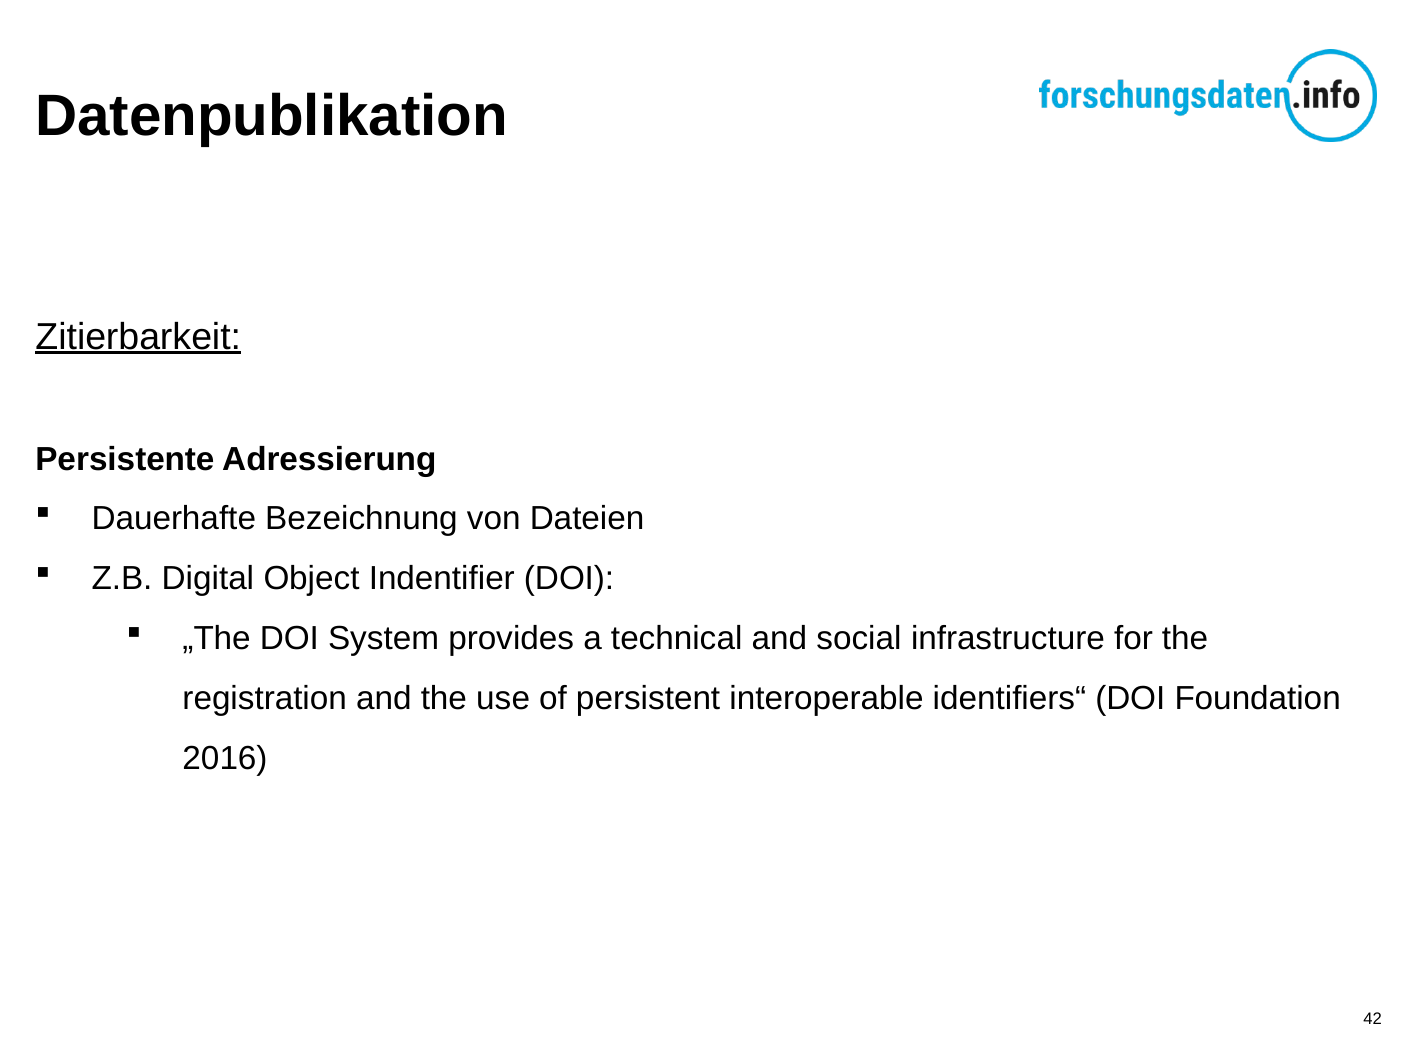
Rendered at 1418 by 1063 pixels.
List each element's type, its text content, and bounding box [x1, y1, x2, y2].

picture [1339, 49, 1377, 85]
picture [1039, 49, 1372, 142]
list Zitierbarkeit: Persistente Adressierung Dauerhafte Bezeichnung von Dateien Z.B. Digital Object Indentifier (DOI): „The DOI System provides a technical and social infrastructure for the registration and the use of persistent interoperable identifiers“ (DOI Foundation 2016) [35, 289, 1382, 934]
title Datenpublikation [35, 76, 1052, 254]
picture [1058, 93, 1062, 103]
slide_number <Nummer> [1015, 1003, 1382, 1028]
picture [1342, 107, 1377, 142]
